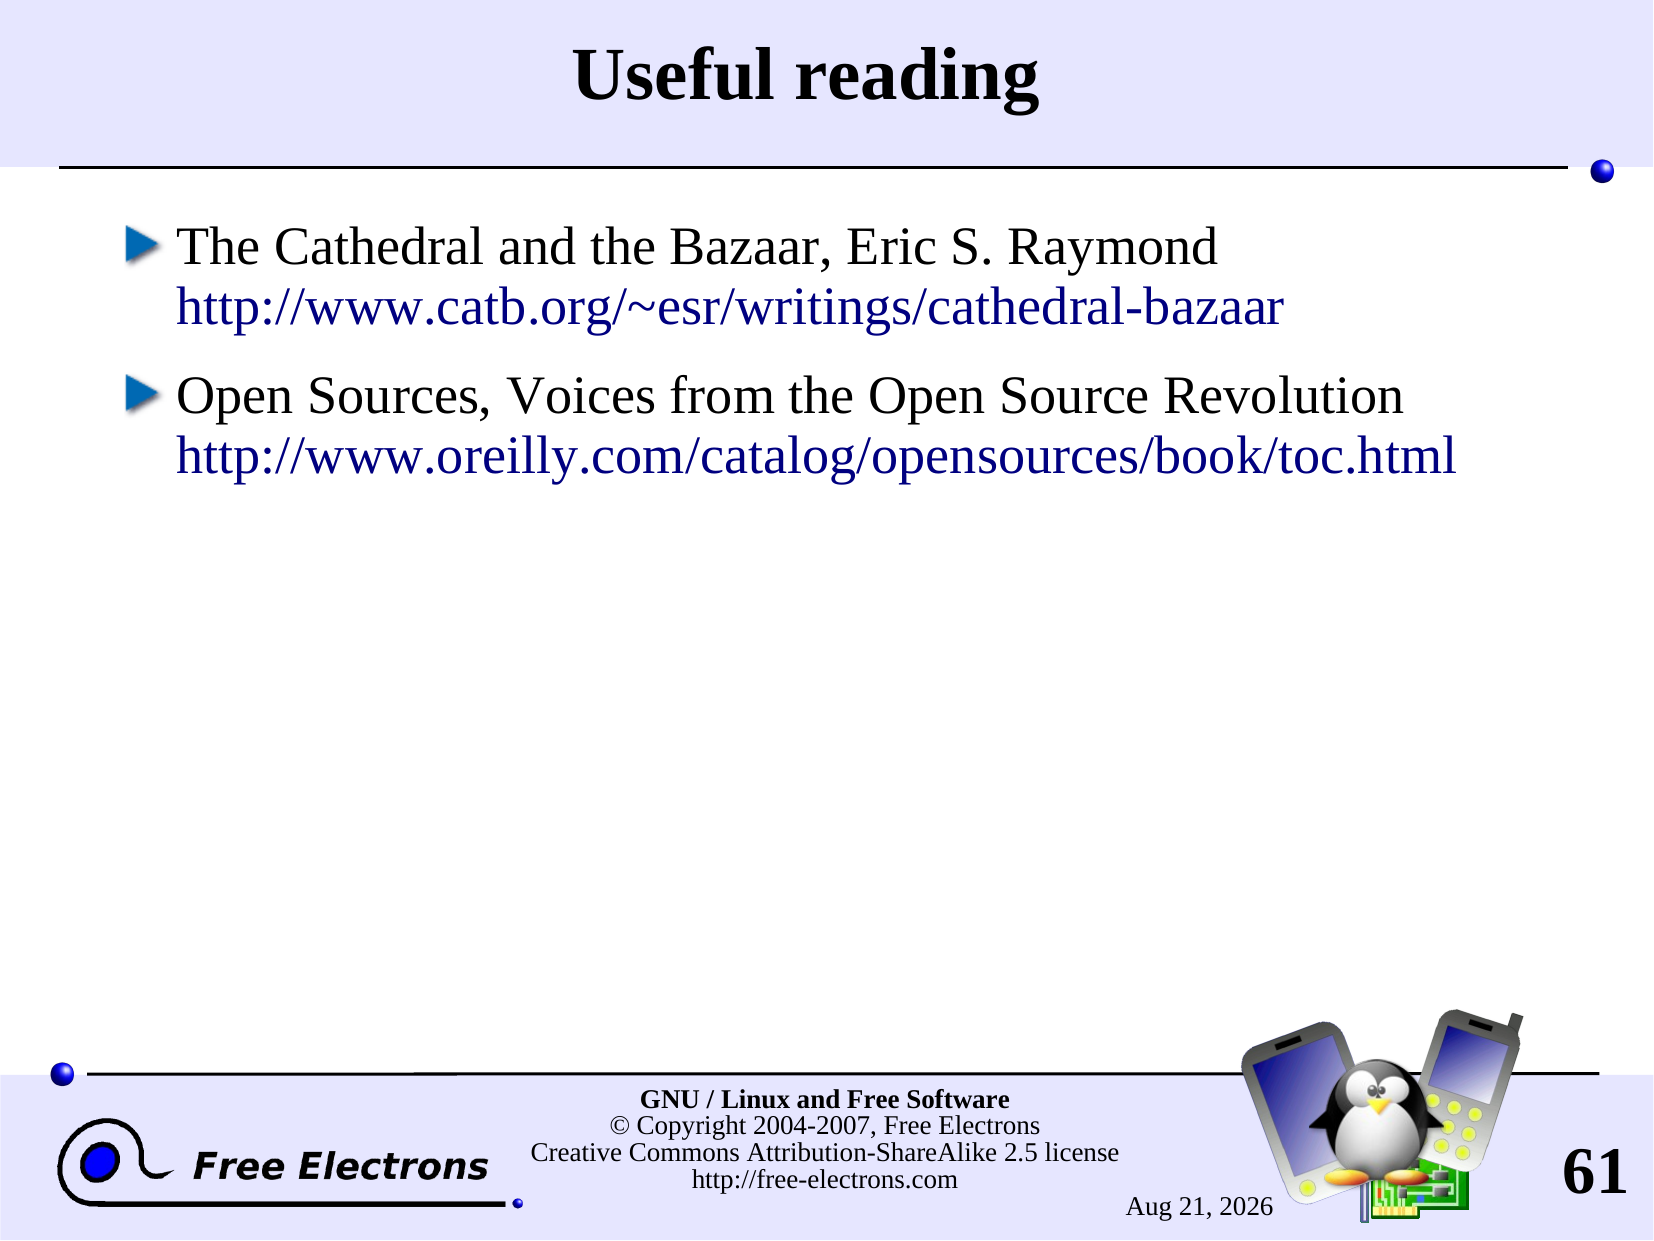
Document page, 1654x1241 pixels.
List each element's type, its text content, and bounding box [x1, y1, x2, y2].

picture [50, 1107, 527, 1216]
title Useful reading [60, 25, 1551, 124]
picture [1231, 1007, 1538, 1241]
list The Cathedral and the Bazaar, Eric S. Raymond http://www.catb.org/~esr/writings/cathedral-bazaar Open Sources, Voices from the Open Source Revolution http://www.oreilly.com/catalog/opensources/book/toc.html [105, 216, 1518, 1066]
